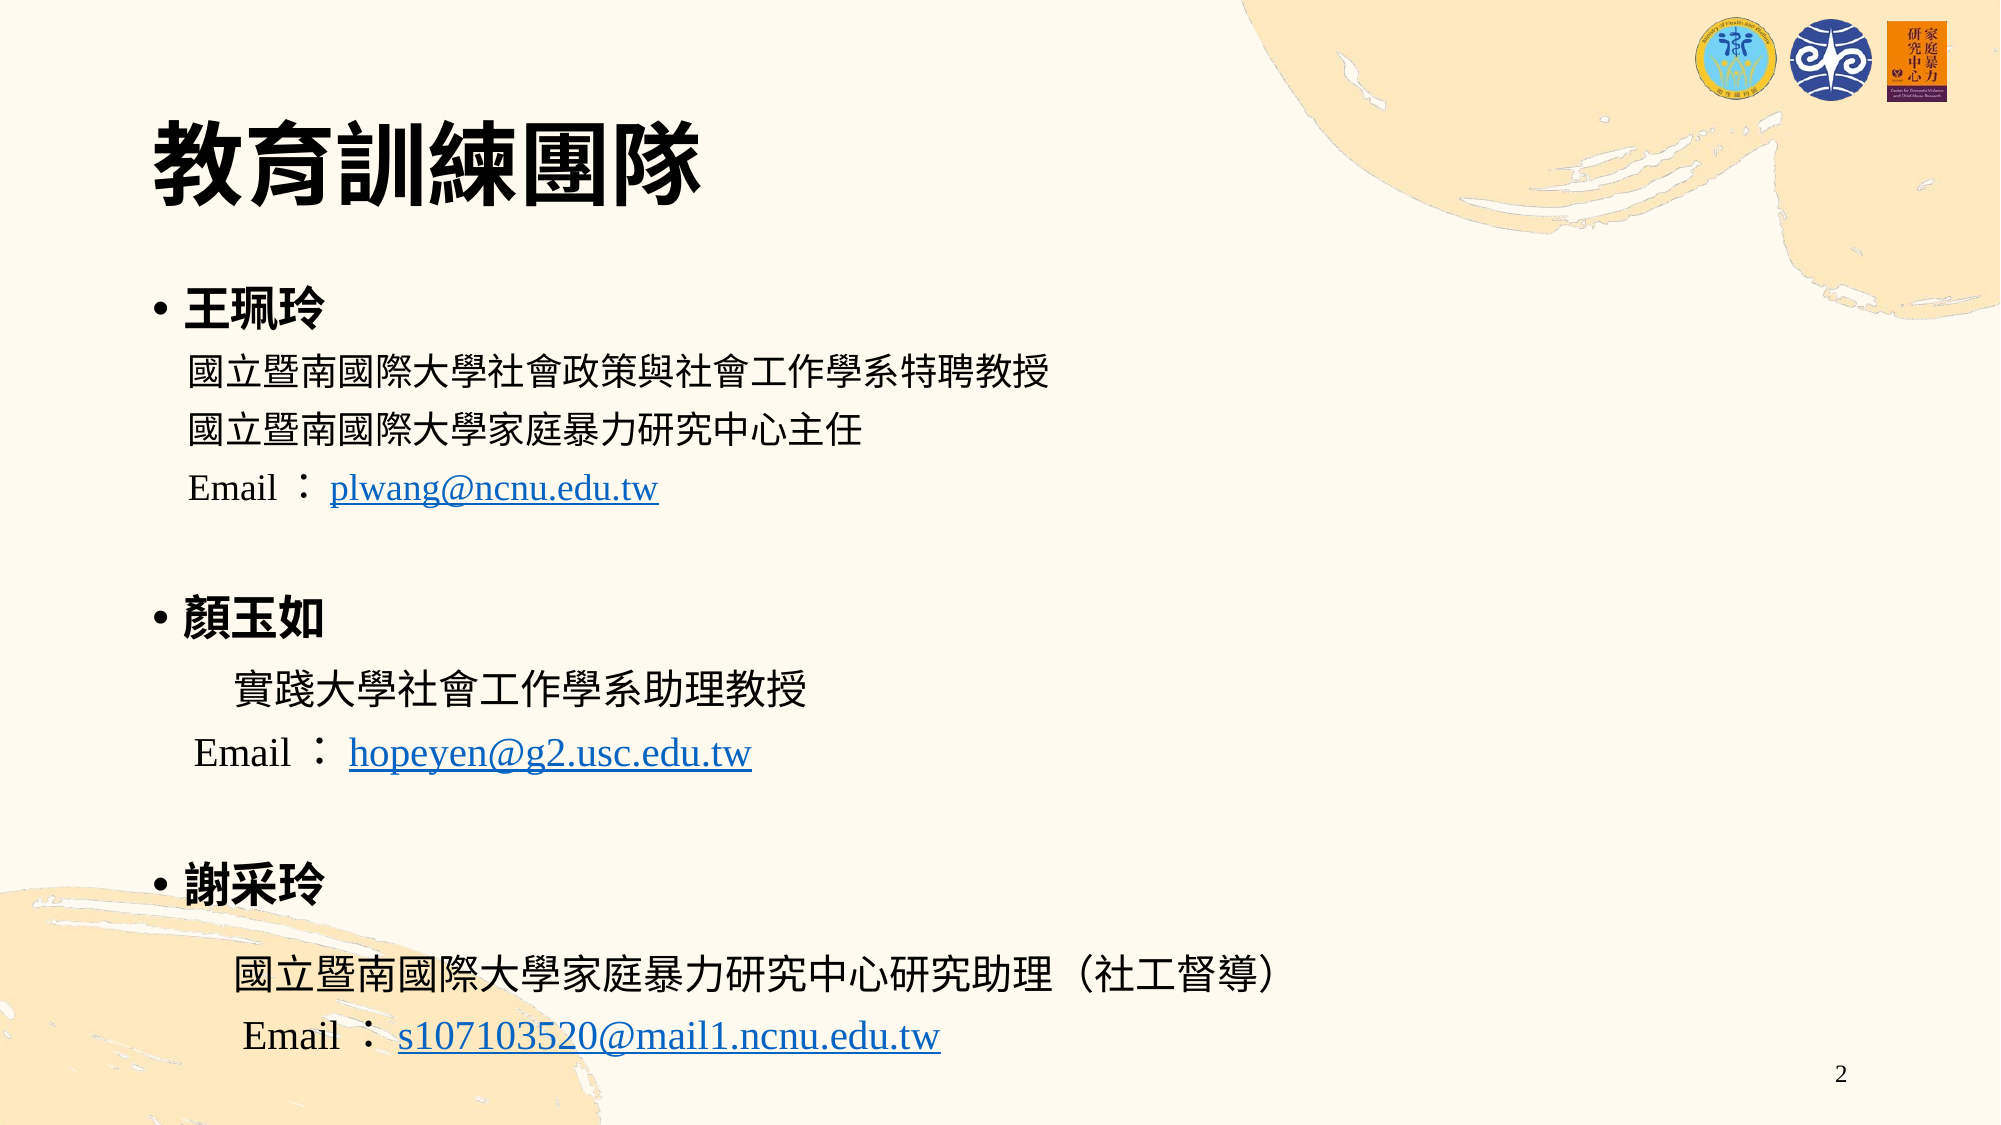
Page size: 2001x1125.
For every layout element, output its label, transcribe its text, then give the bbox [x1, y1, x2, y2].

picture [0, 811, 908, 1125]
title 教育訓練團隊 [137, 59, 1863, 277]
list 王珮玲 國立暨南國際大學社會政策與社會工作學系特聘教授 國立暨南國際大學家庭暴力研究中心主任 Email：plwang@ncnu.edu.tw 顏玉如 實踐大學社會工作學系助理教授 Email：hopeyen@g2.usc.edu.tw 謝采玲 國立暨南國際大學家庭暴力研究中心研究助理（社工督導） Email：s107103520@mail1.ncnu.edu.tw [137, 277, 1863, 1066]
picture [1241, 0, 2001, 389]
